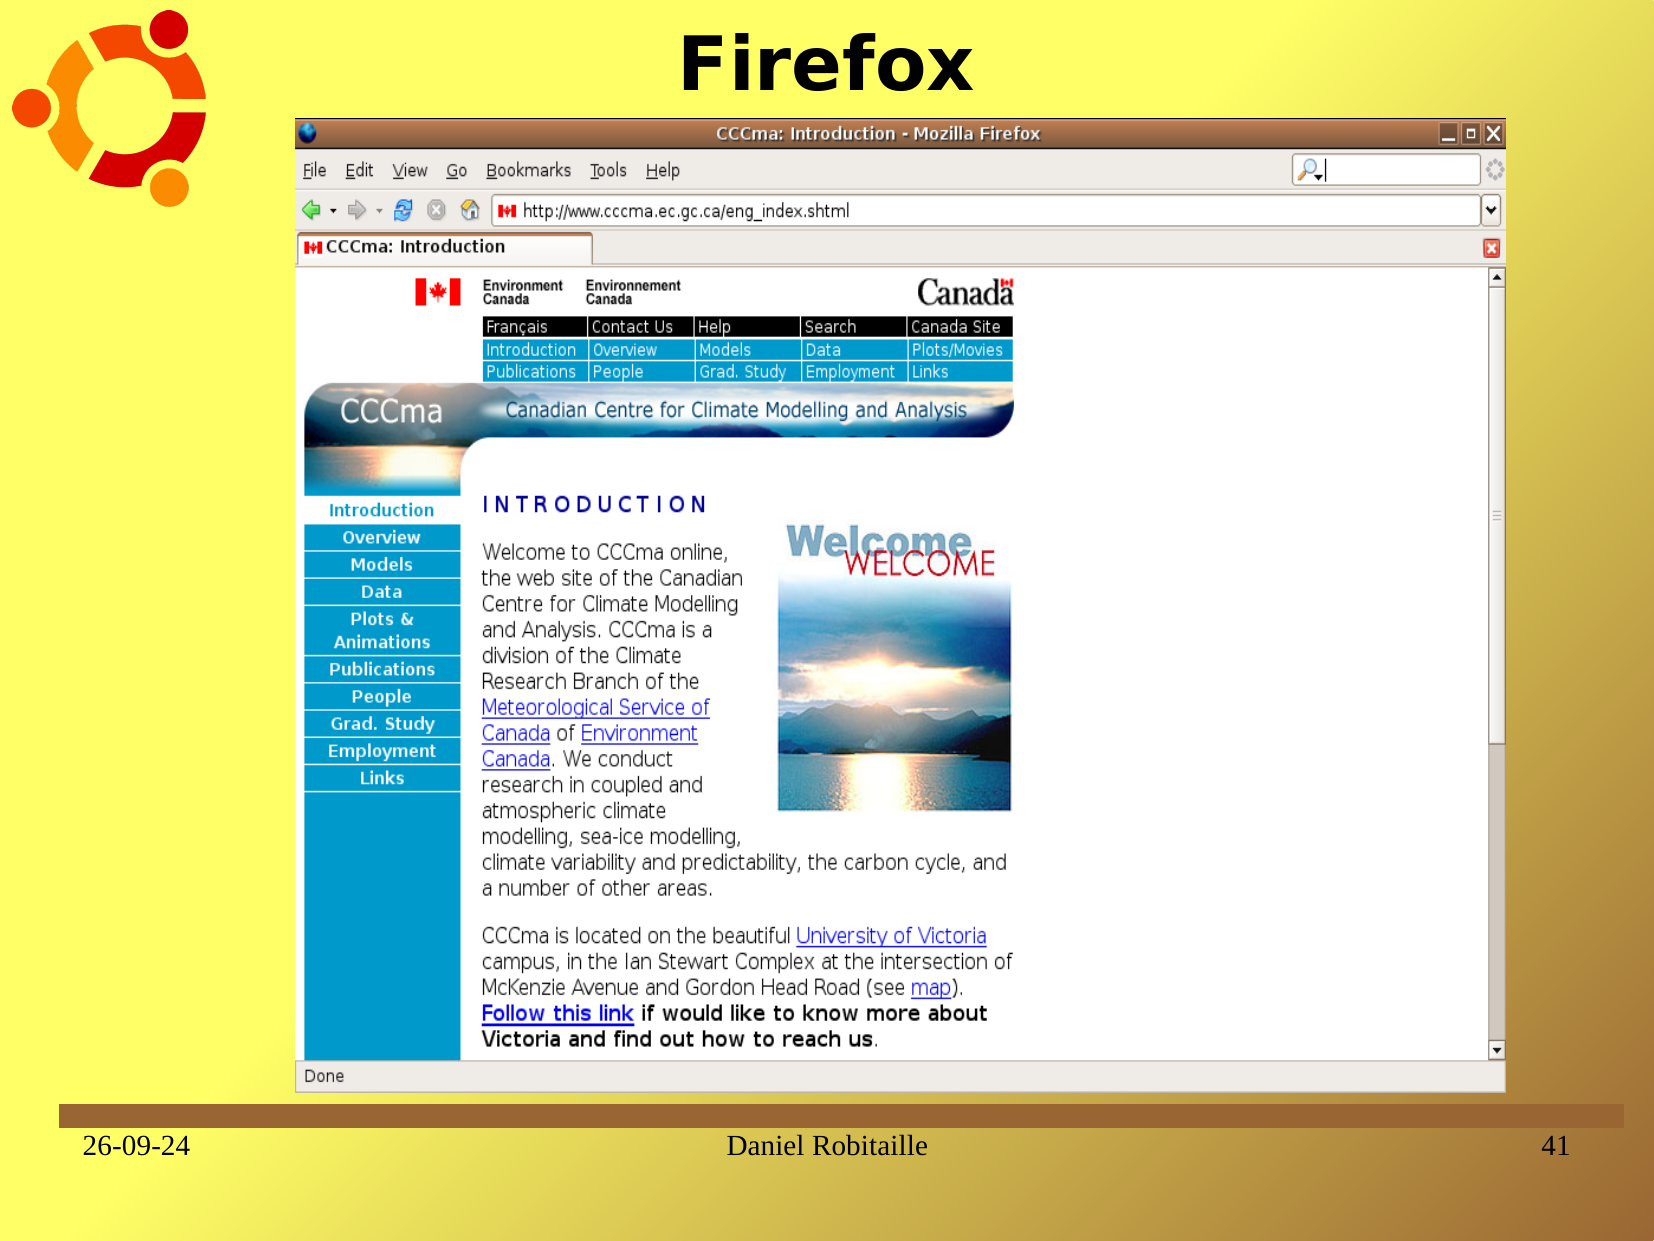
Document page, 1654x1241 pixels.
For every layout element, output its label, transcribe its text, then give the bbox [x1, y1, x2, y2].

title Firefox [82, 0, 1571, 168]
picture [12, 10, 207, 207]
picture [295, 118, 1506, 1093]
